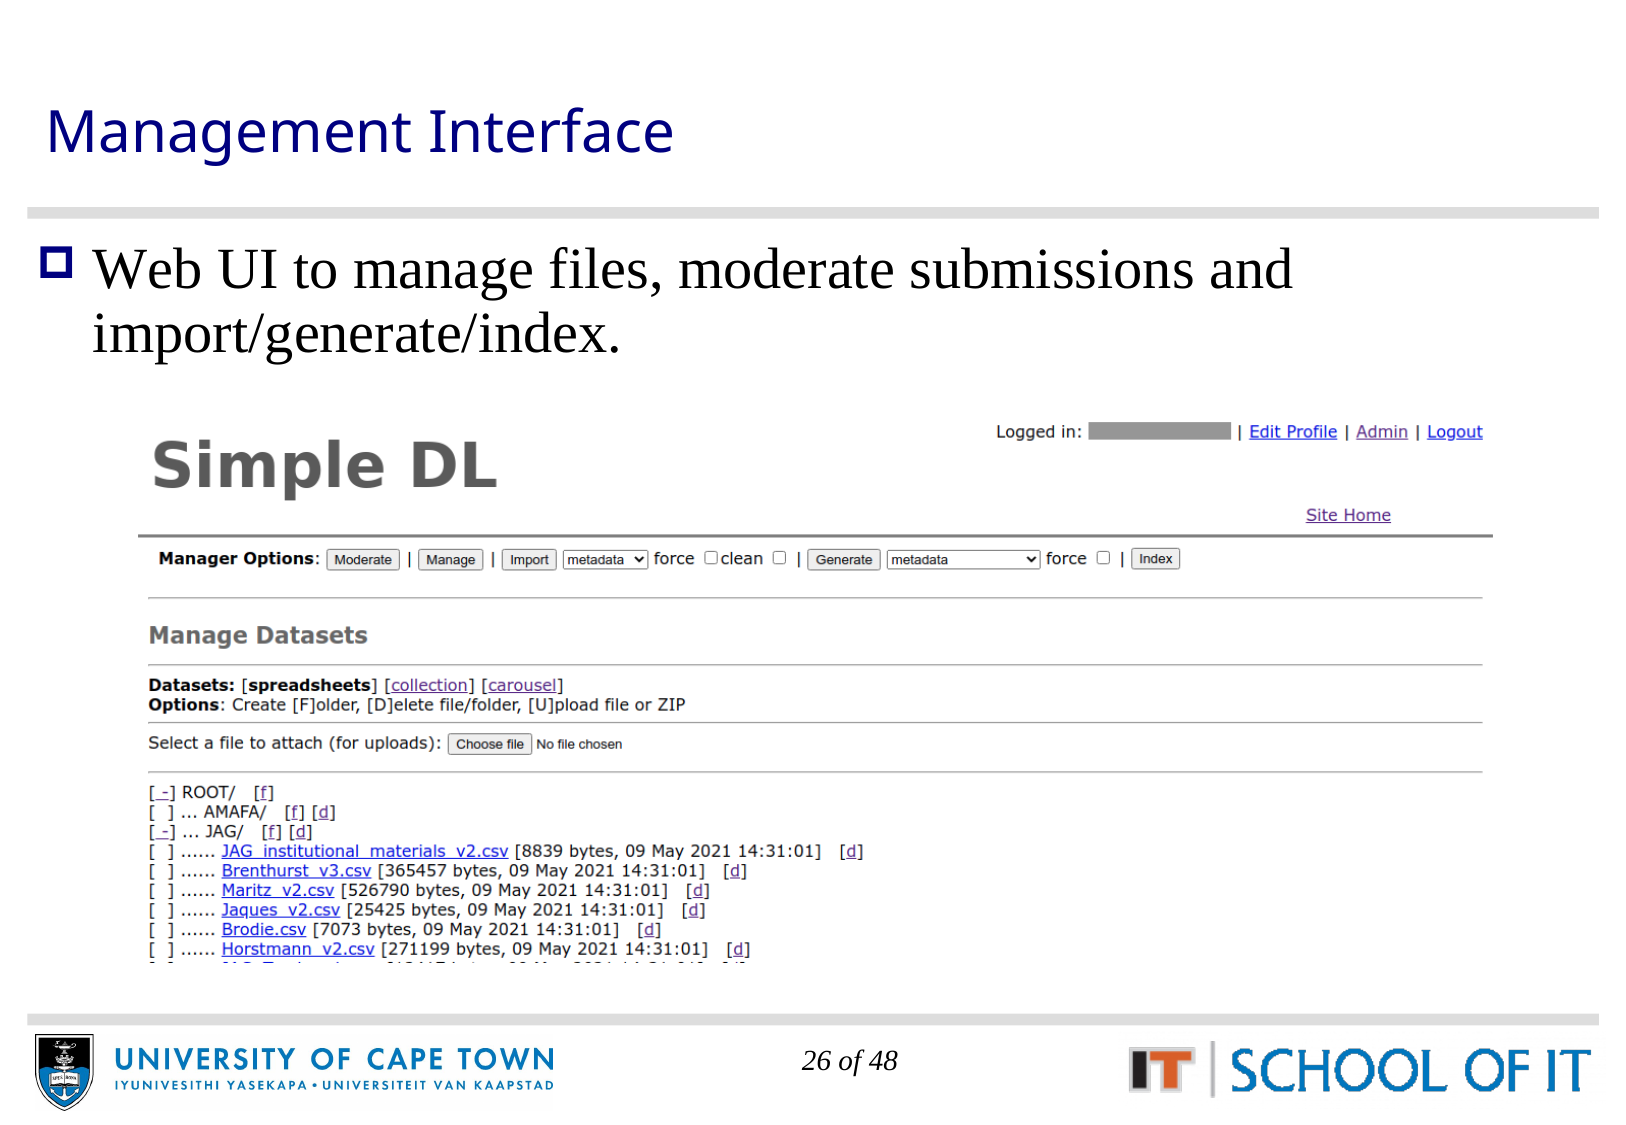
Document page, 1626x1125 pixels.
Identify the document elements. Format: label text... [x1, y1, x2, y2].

picture [1118, 1030, 1606, 1109]
title Management Interface [45, 66, 1583, 194]
picture [35, 1034, 553, 1111]
picture [136, 418, 1495, 963]
list Web UI to manage files, moderate submissions and import/generate/index. [36, 236, 1579, 998]
